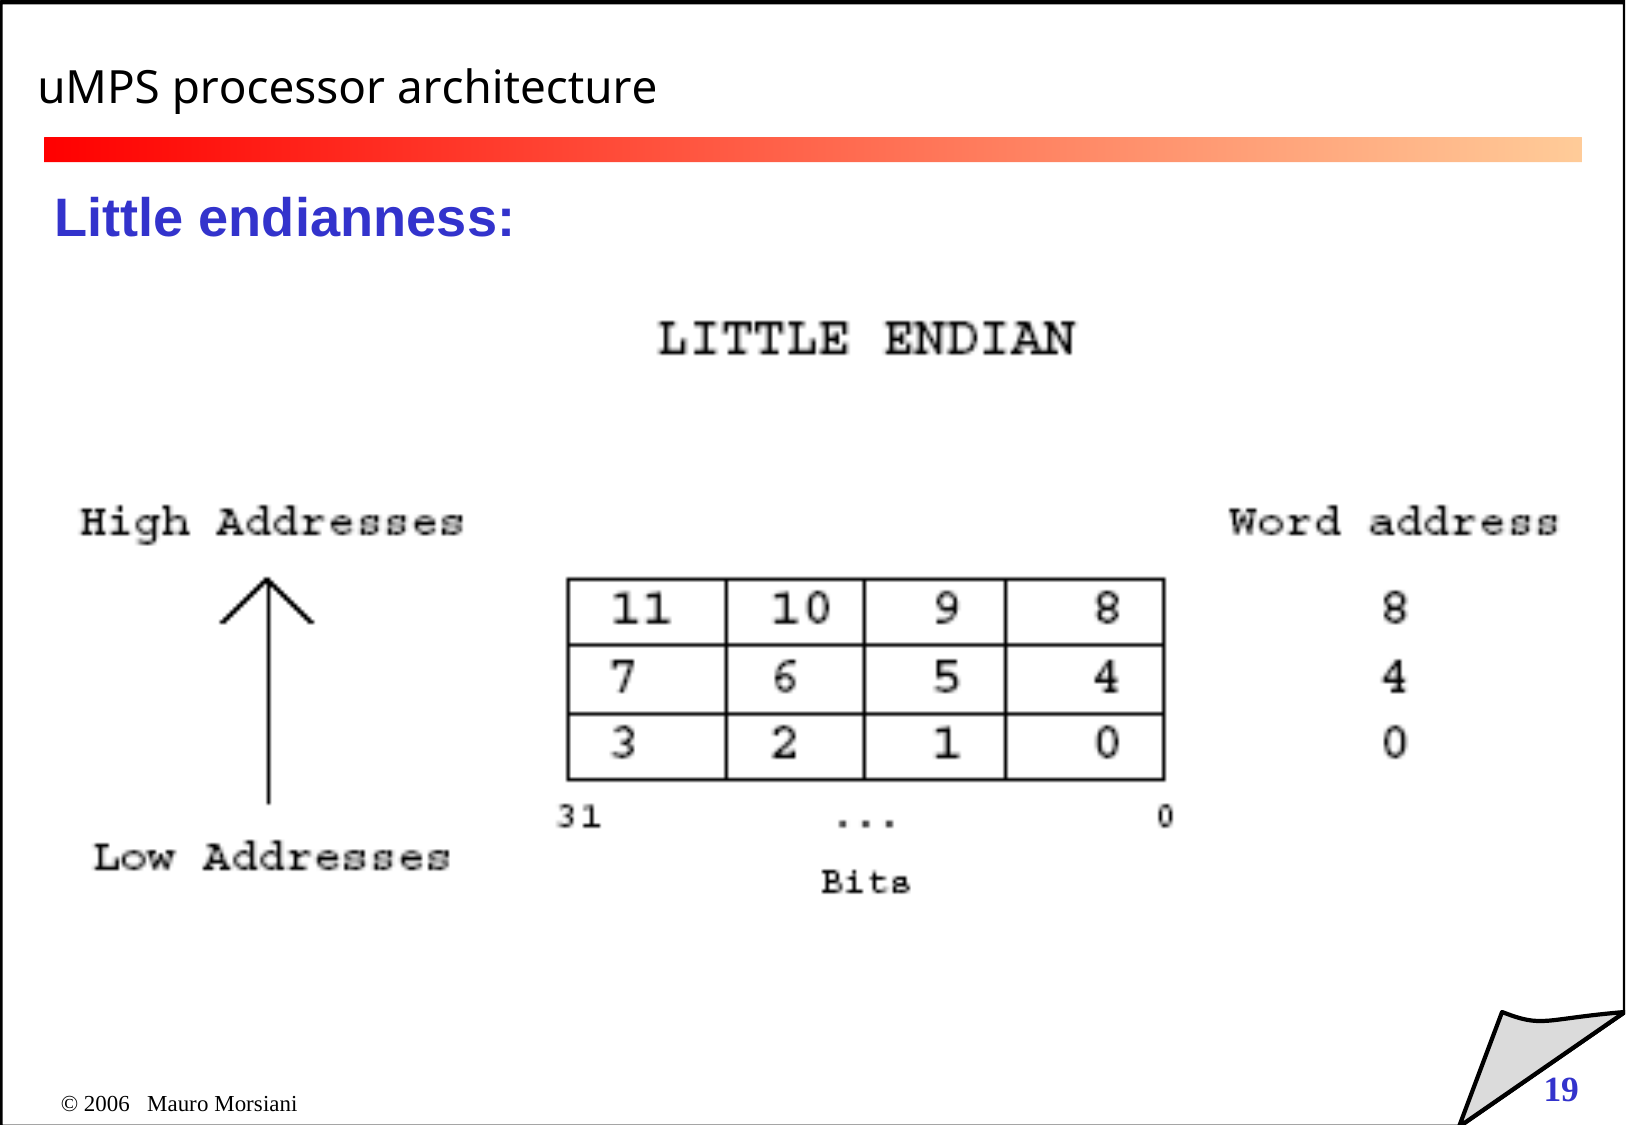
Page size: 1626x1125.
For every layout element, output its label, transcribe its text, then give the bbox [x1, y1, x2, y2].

list Little endianness: [54, 187, 1557, 595]
picture [46, 316, 1584, 927]
title uMPS processor architecture [37, 44, 1587, 130]
